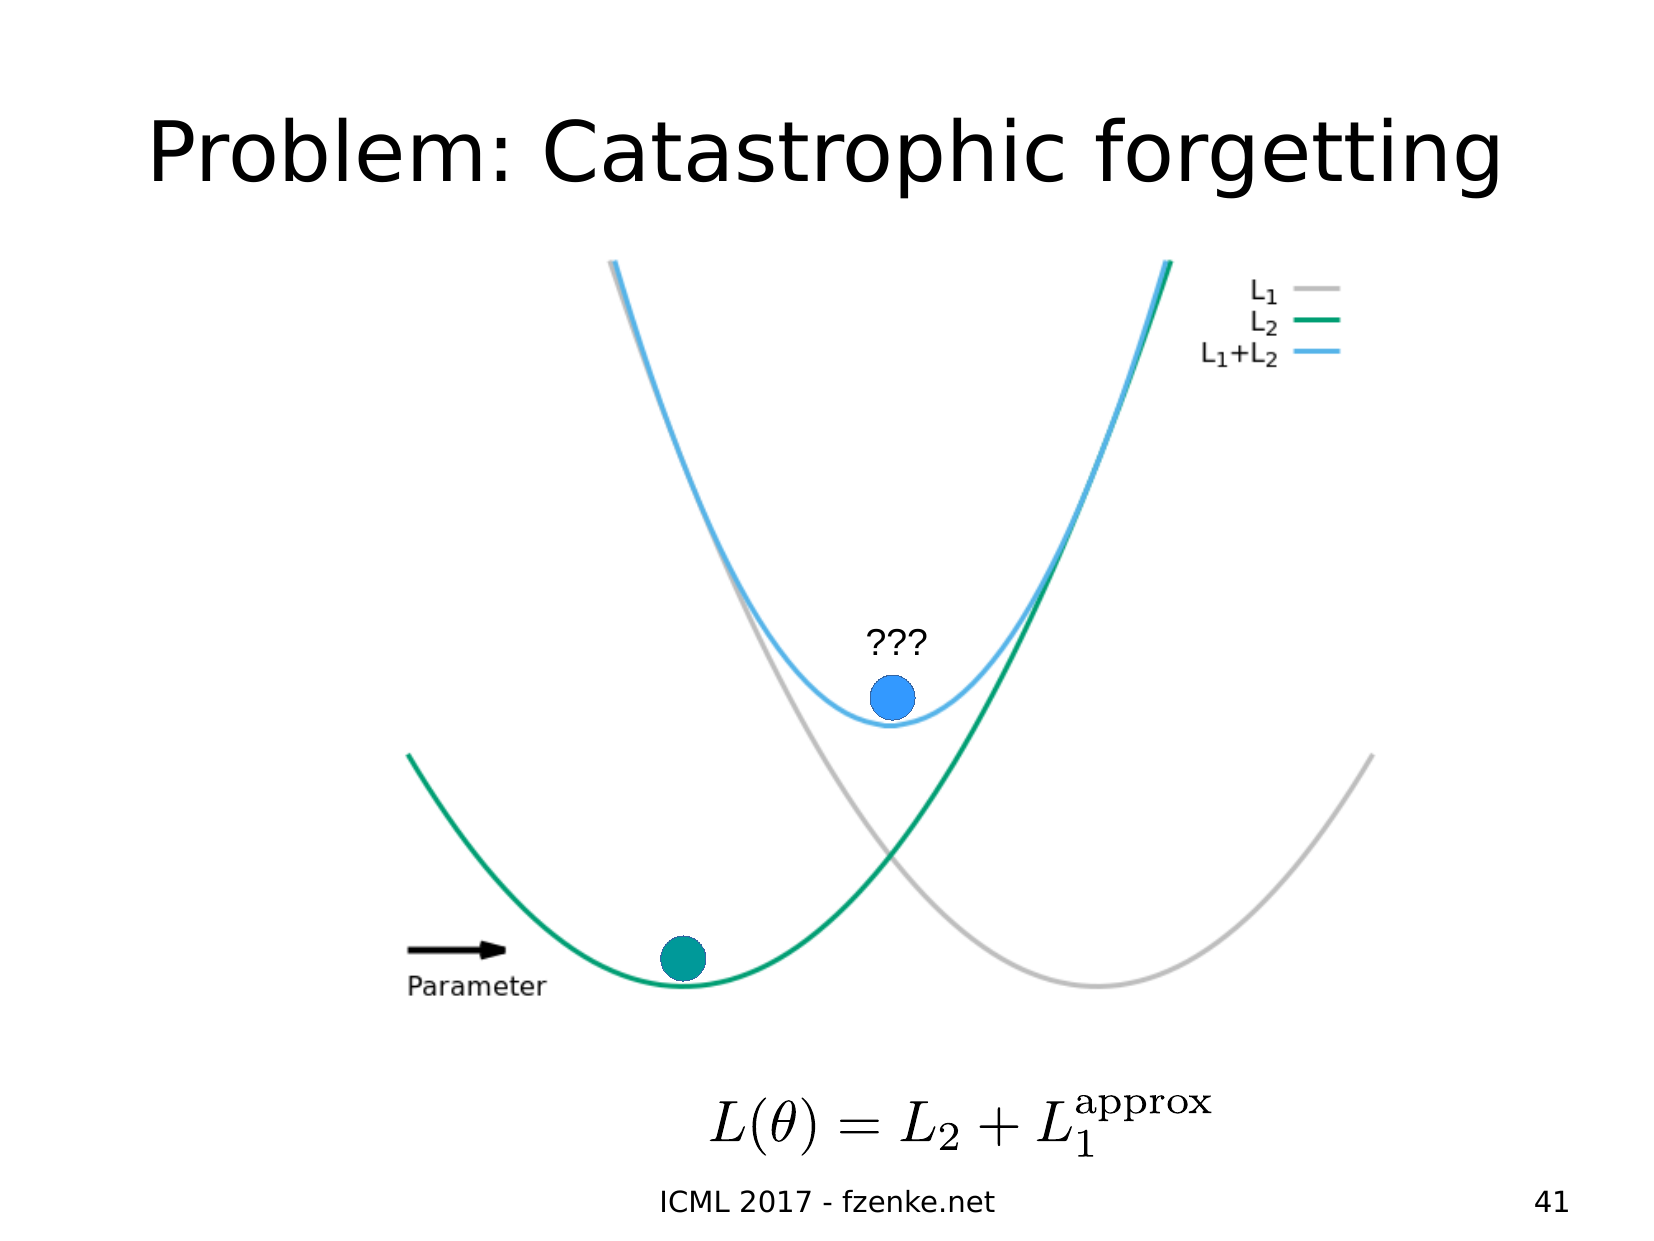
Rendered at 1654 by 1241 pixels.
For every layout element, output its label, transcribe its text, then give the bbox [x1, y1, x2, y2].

text_box ??? [821, 614, 972, 672]
text_box [870, 675, 916, 721]
title Problem: Catastrophic forgetting [82, 45, 1571, 261]
picture [366, 227, 1422, 1019]
text_box [707, 1095, 1213, 1157]
text_box [660, 935, 706, 982]
